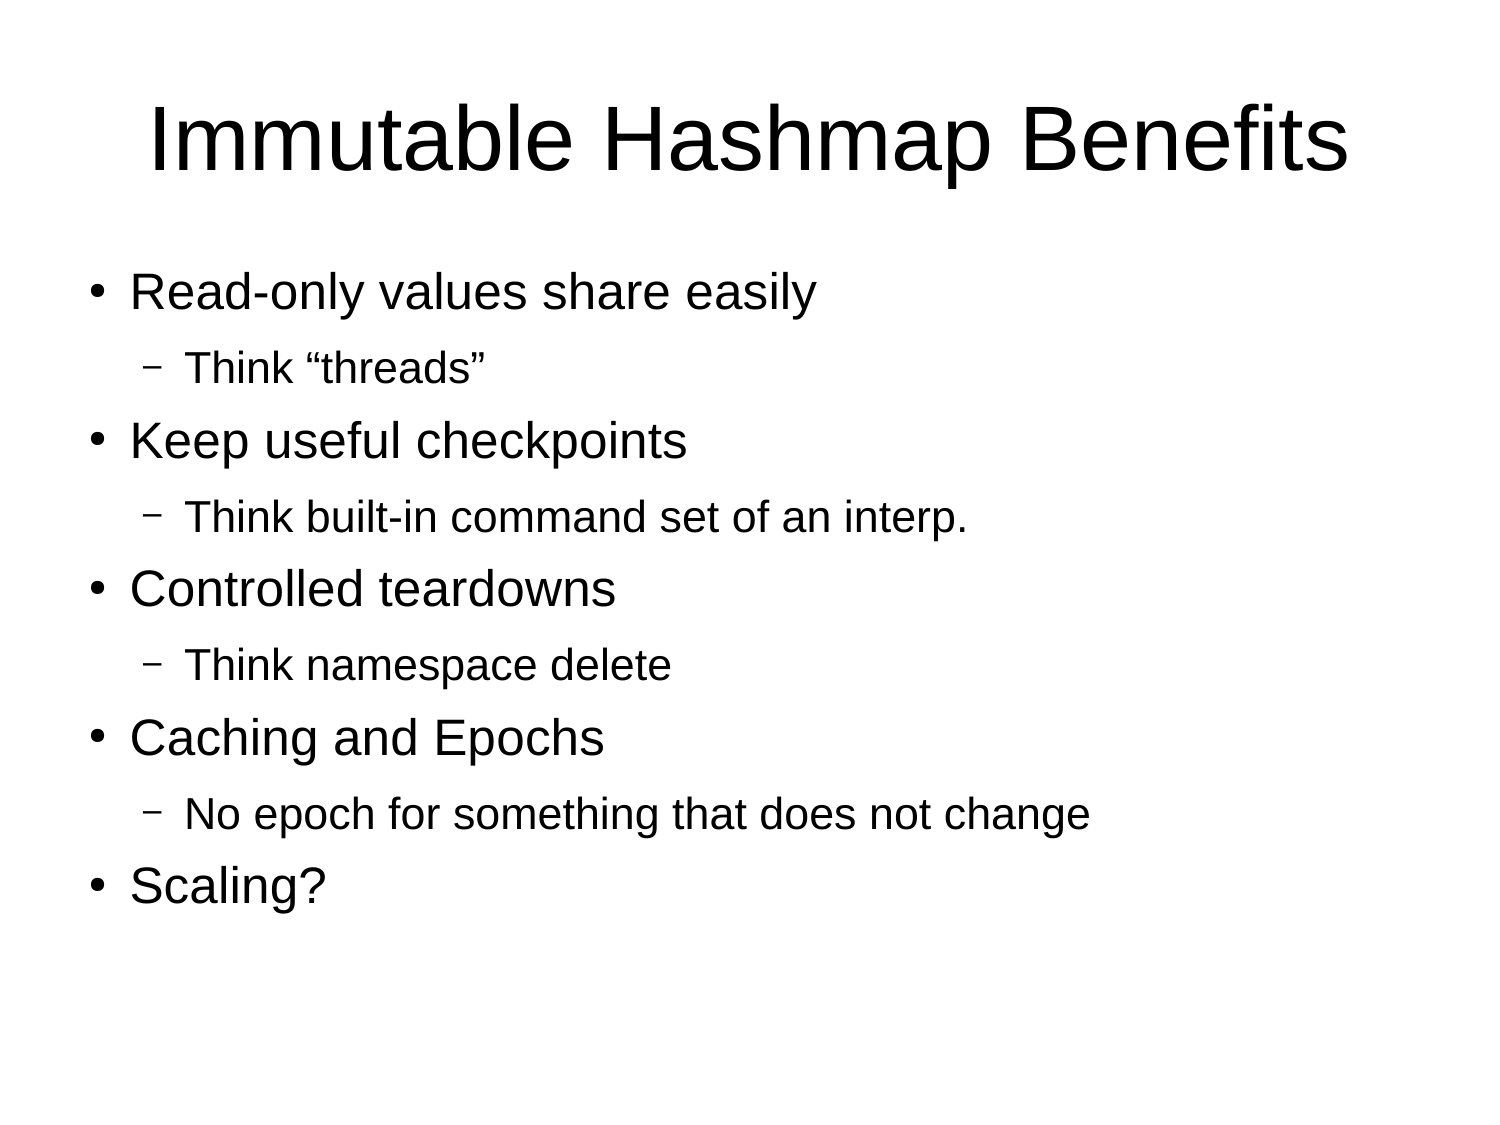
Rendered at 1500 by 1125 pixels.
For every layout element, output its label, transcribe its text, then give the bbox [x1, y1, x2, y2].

title Immutable Hashmap Benefits [75, 44, 1425, 233]
list Read-only values share easily Think “threads” Keep useful checkpoints Think built-in command set of an interp. Controlled teardowns Think namespace delete Caching and Epochs No epoch for something that does not change Scaling? [75, 263, 1425, 916]
